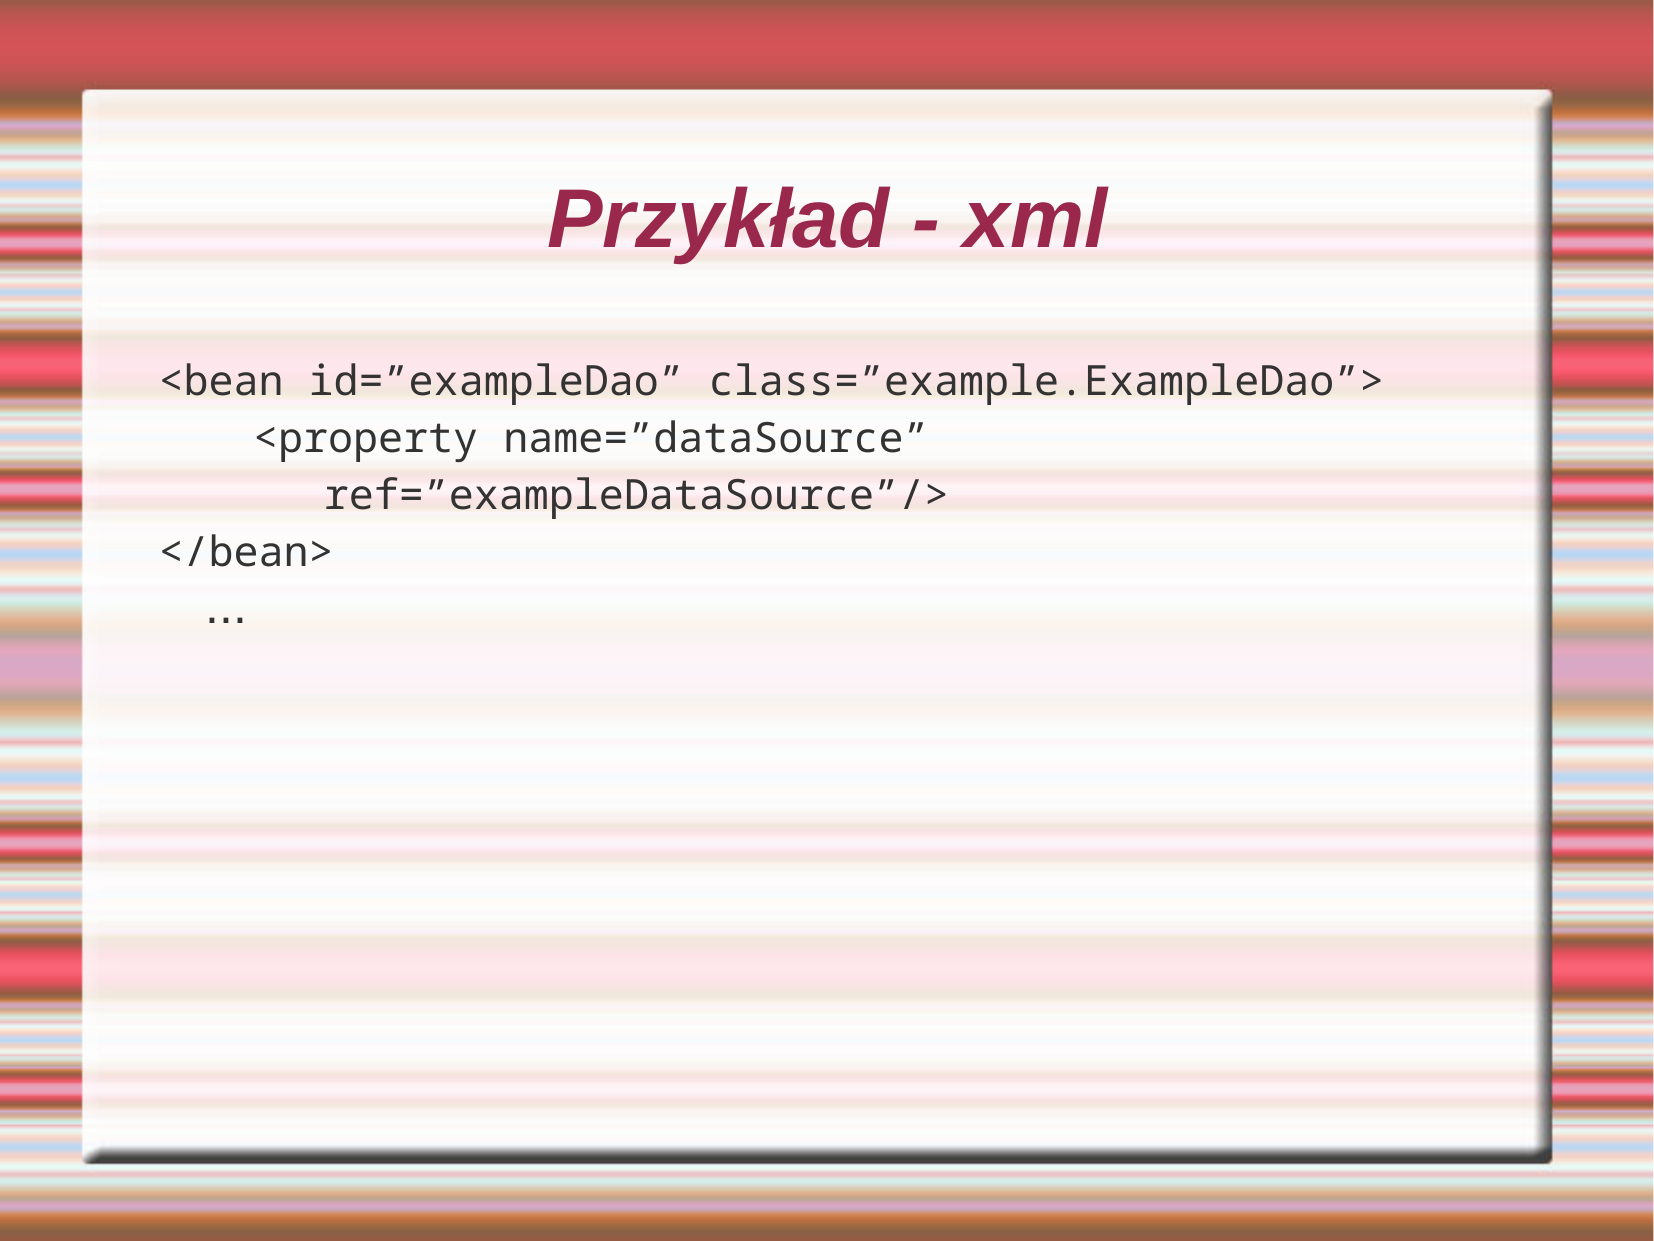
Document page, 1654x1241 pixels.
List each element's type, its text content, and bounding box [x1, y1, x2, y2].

title Przykład - xml [121, 114, 1534, 322]
list <bean id=”exampleDao” class=”example.ExampleDao”> <property name=”dataSource” ref=”exampleDataSource”/> </bean> ... [99, 350, 1481, 1133]
picture [0, 0, 1654, 1241]
